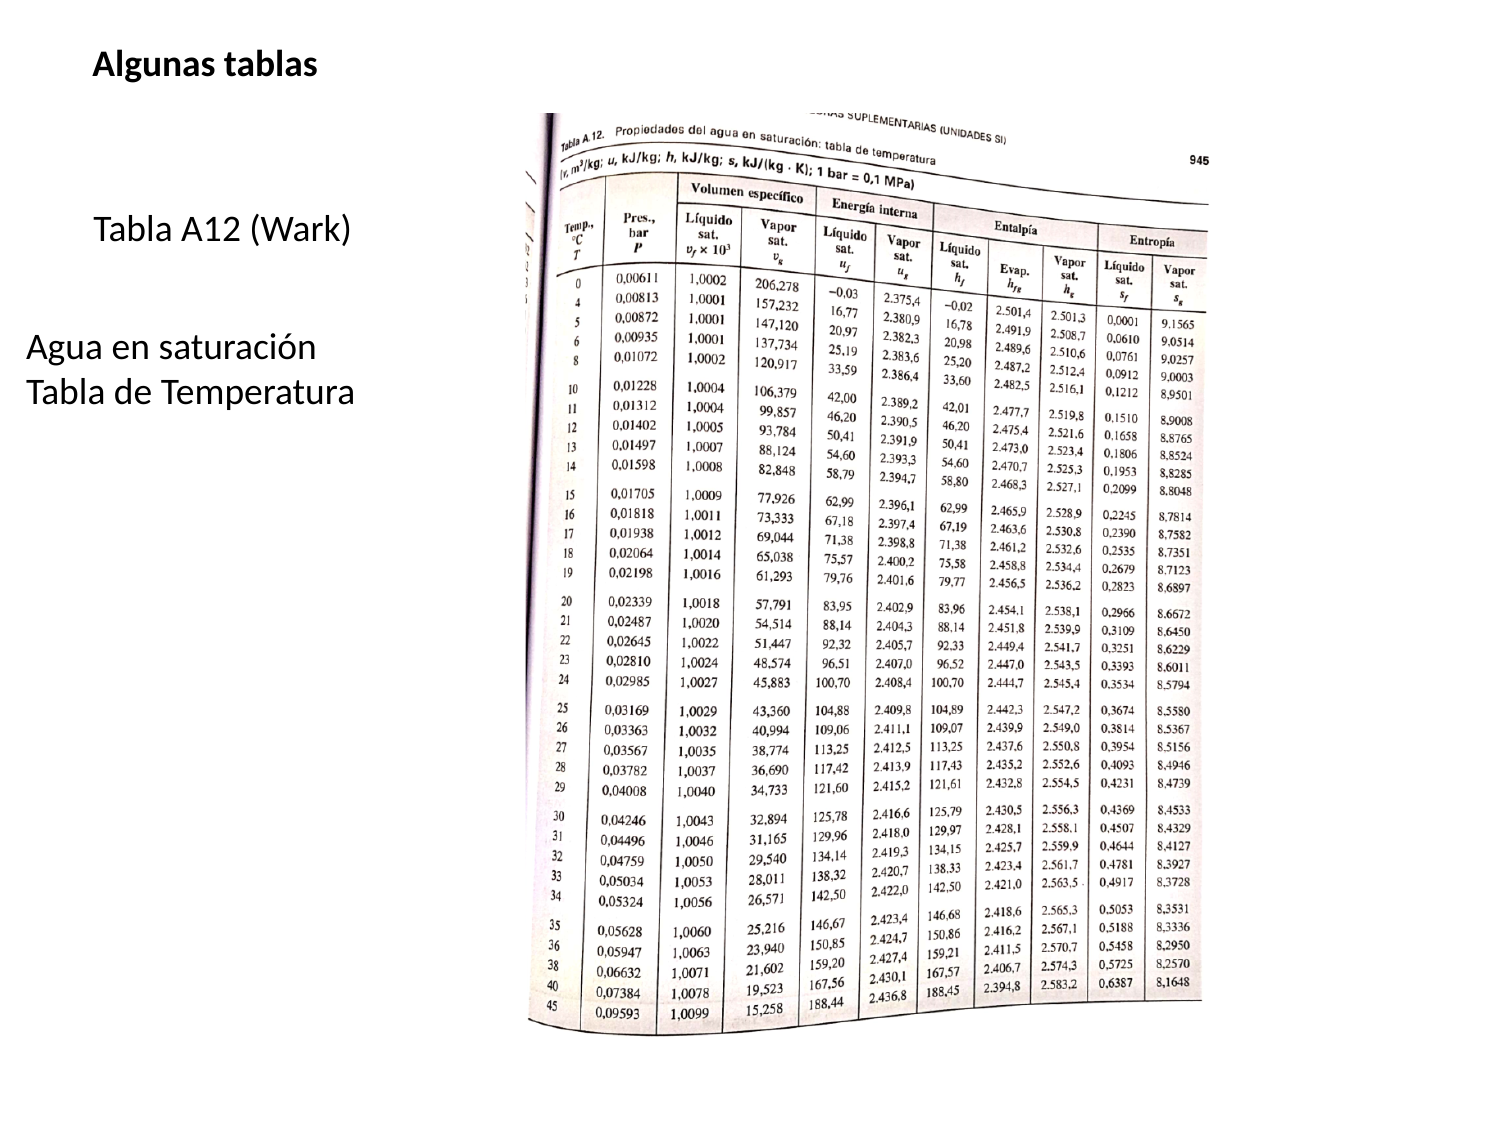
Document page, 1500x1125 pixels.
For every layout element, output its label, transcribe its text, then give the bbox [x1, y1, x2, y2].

text_box Algunas tablas [77, 32, 334, 92]
text_box Agua en saturación Tabla de Temperatura [11, 314, 371, 420]
picture [525, 113, 1211, 1051]
text_box Tabla A12 (Wark) [78, 196, 367, 257]
